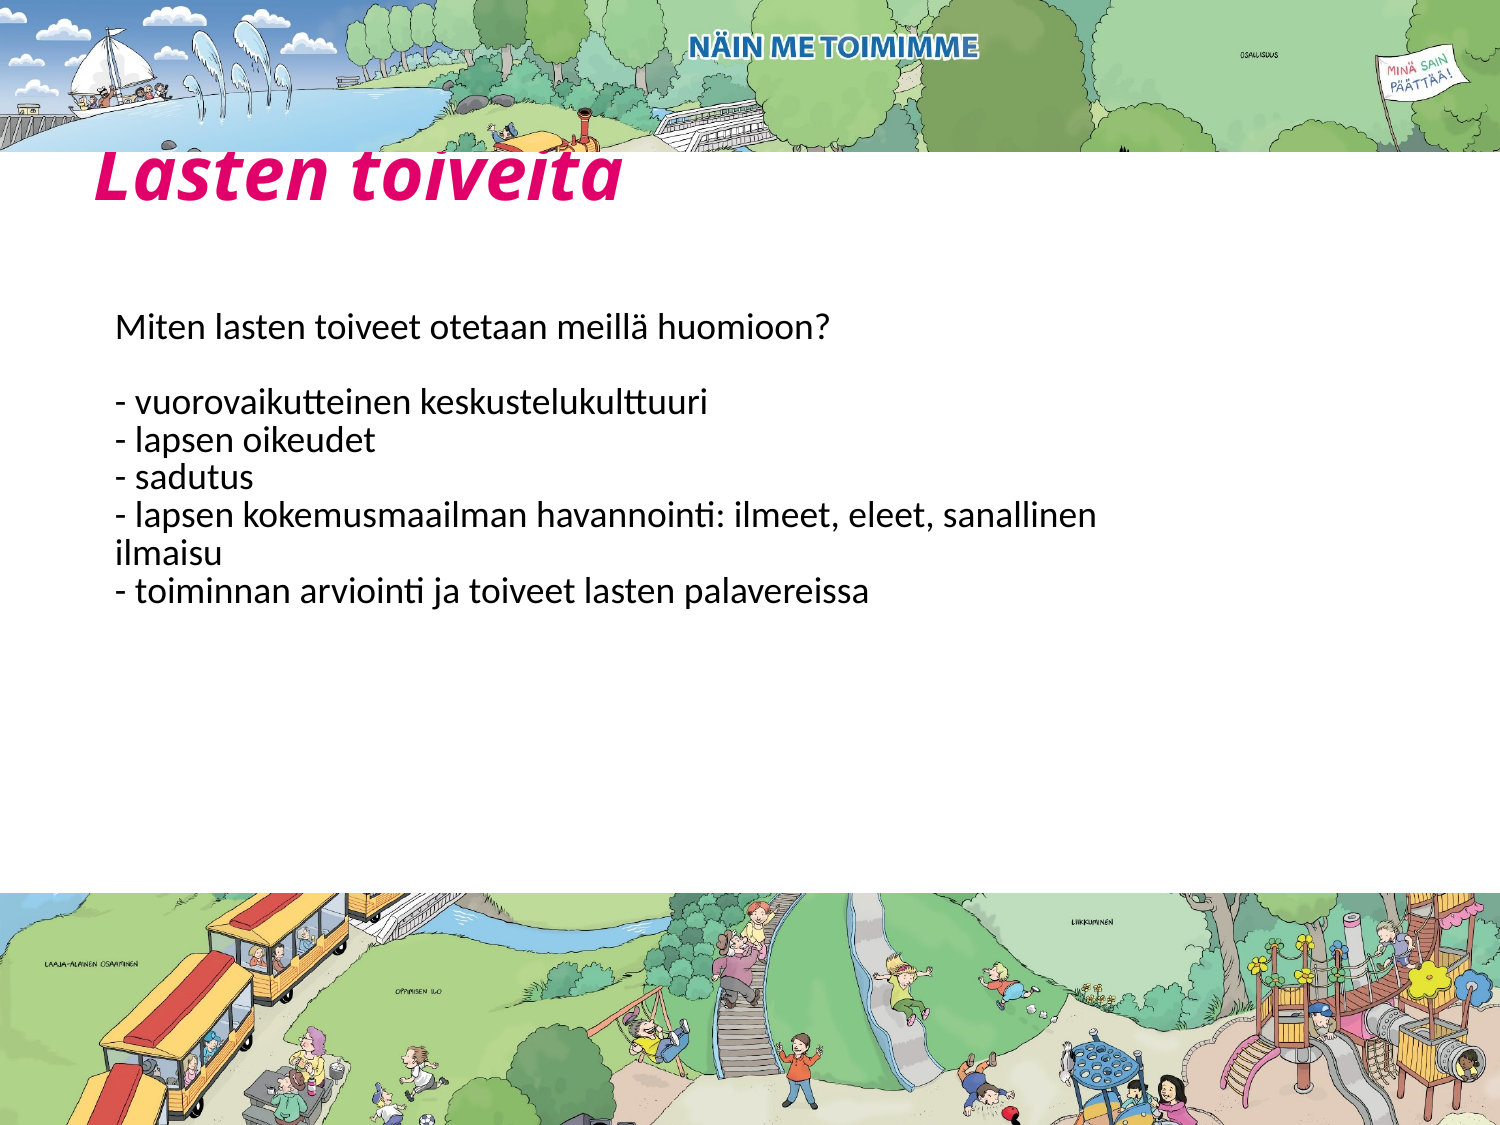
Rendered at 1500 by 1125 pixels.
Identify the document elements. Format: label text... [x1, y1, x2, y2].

title Lasten toiveita [79, 152, 1430, 303]
picture [0, 0, 1500, 152]
text_box Miten lasten toiveet otetaan meillä huomioon? - vuorovaikutteinen keskustelukulttuuri - lapsen oikeudet - sadutus - lapsen kokemusmaailman havannointi: ilmeet, eleet, sanallinen ilmaisu - toiminnan arviointi ja toiveet lasten palavereissa [100, 303, 1188, 998]
picture [0, 893, 1500, 1125]
